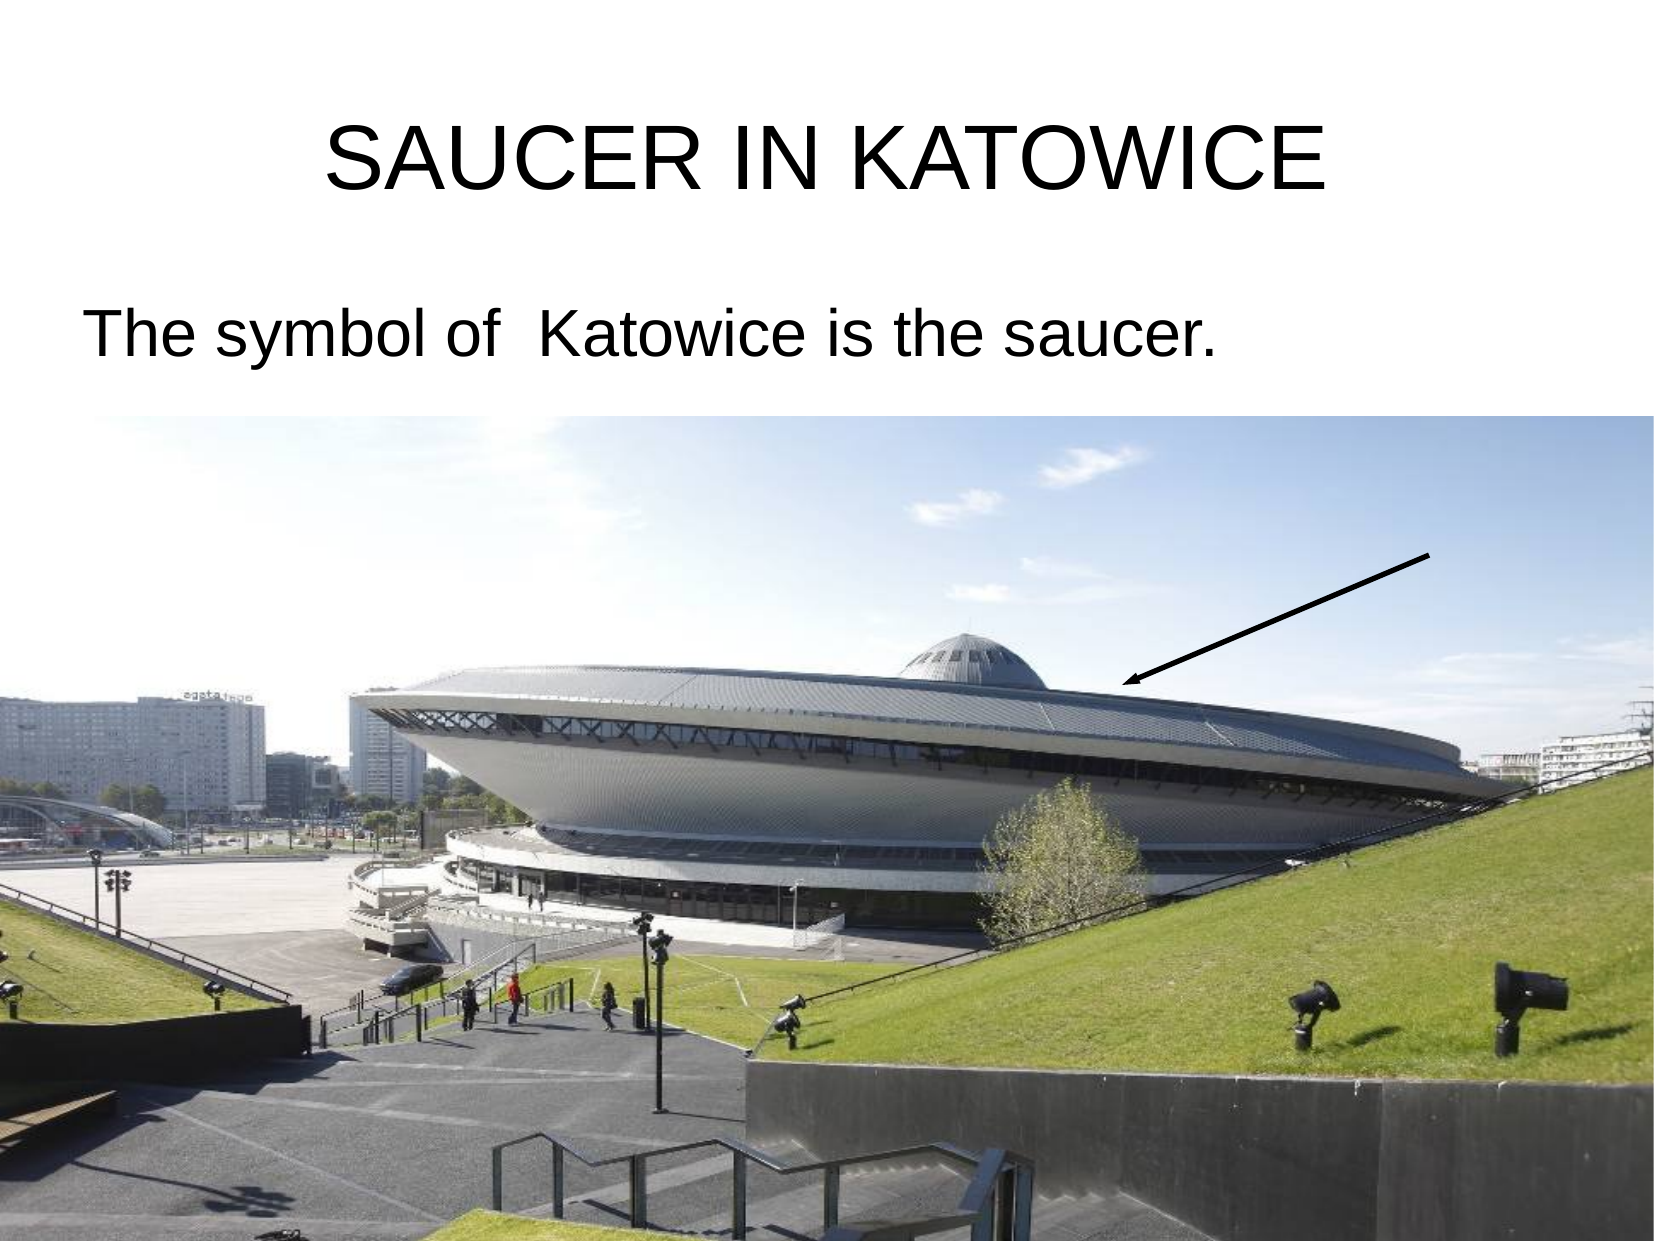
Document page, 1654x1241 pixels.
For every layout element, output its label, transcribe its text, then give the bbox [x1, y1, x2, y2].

title SAUCER IN KATOWICE [82, 49, 1571, 257]
list The symbol of Katowice is the saucer. [82, 290, 1571, 416]
picture [0, 416, 1654, 1241]
